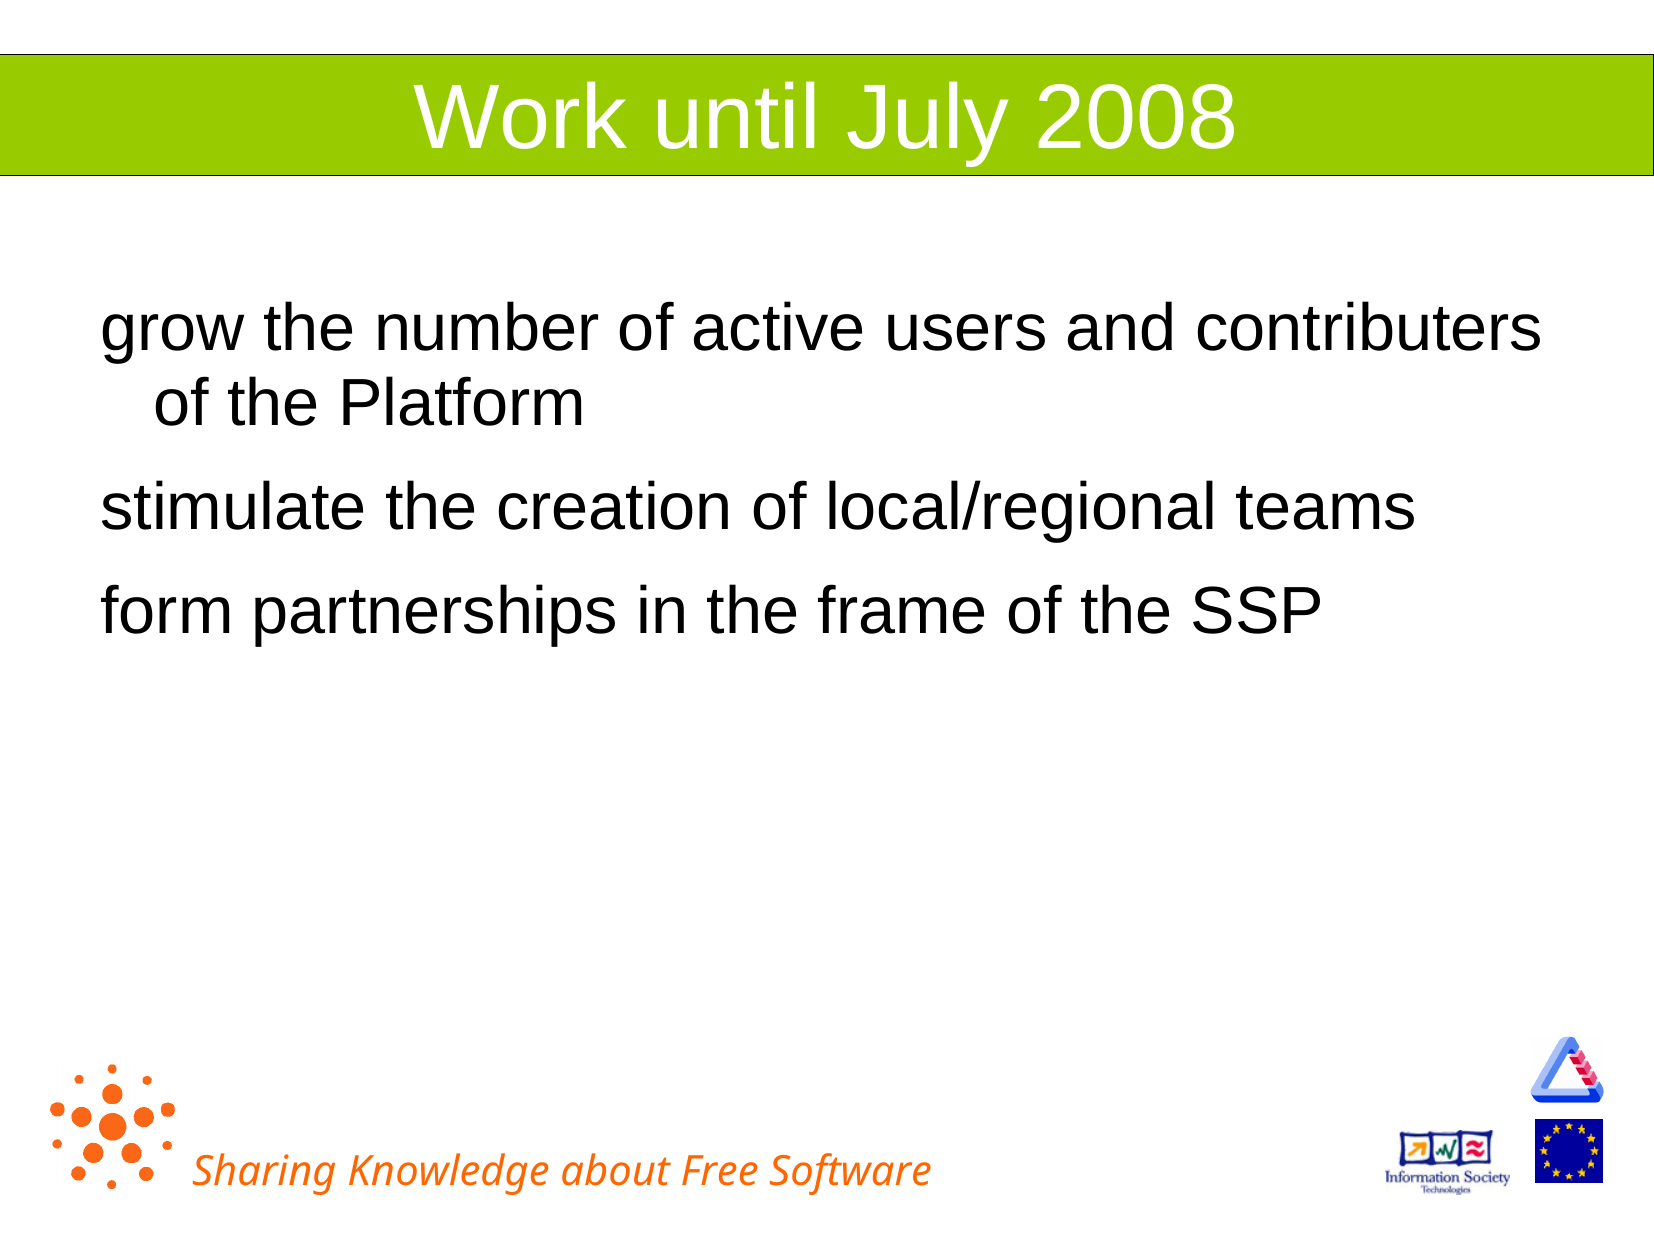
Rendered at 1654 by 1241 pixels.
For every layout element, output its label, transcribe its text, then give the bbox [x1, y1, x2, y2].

picture [1535, 1119, 1603, 1183]
picture [1385, 1130, 1510, 1195]
picture [1571, 1036, 1604, 1104]
picture [50, 1064, 175, 1189]
title Work until July 2008 [82, 48, 1571, 185]
list grow the number of active users and contributers of the Platform stimulate the creation of local/regional teams form partnerships in the frame of the SSP [82, 290, 1571, 1109]
